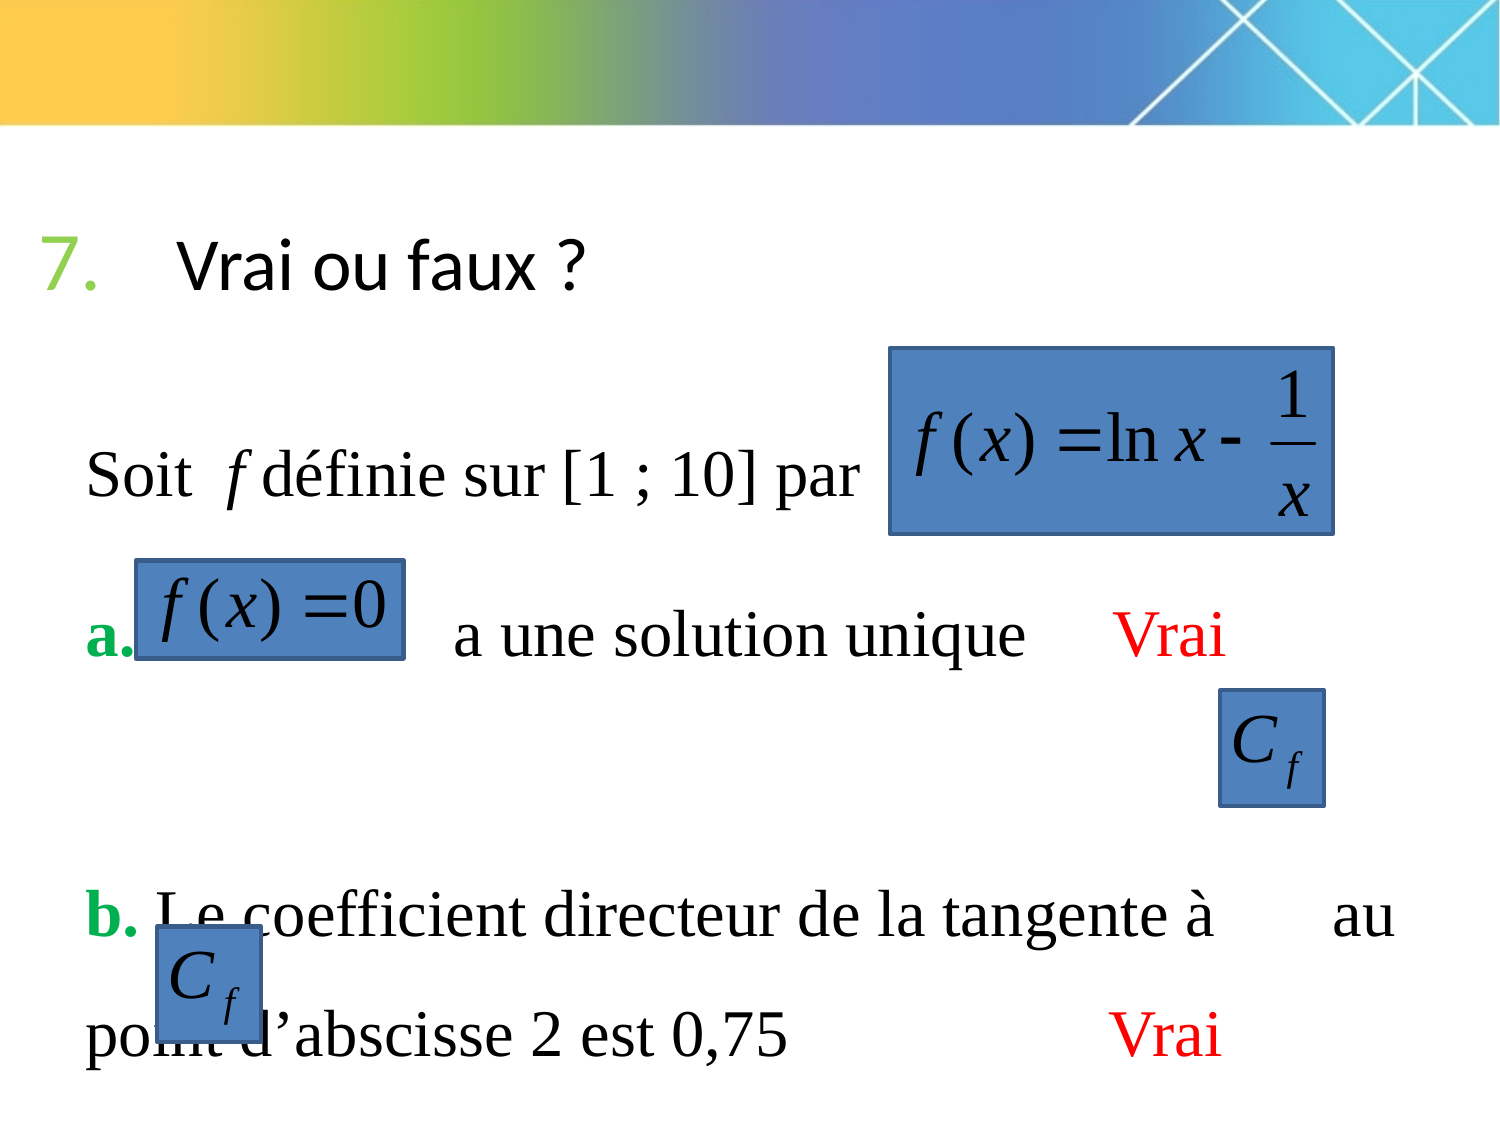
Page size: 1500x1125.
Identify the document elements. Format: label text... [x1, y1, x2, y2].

chart [891, 350, 1331, 532]
chart [159, 928, 259, 1040]
chart [137, 562, 402, 657]
text_box 7. Vrai ou faux ? [23, 164, 1500, 351]
chart [1222, 692, 1322, 804]
text_box Soit f définie sur [1 ; 10] par a. a une solution unique Vrai b. Le coefficient directeur de la tangente à au point d’abscisse 2 est 0,75 Vrai c. est au-dessus de ses tangentes Faux [70, 351, 1465, 1045]
